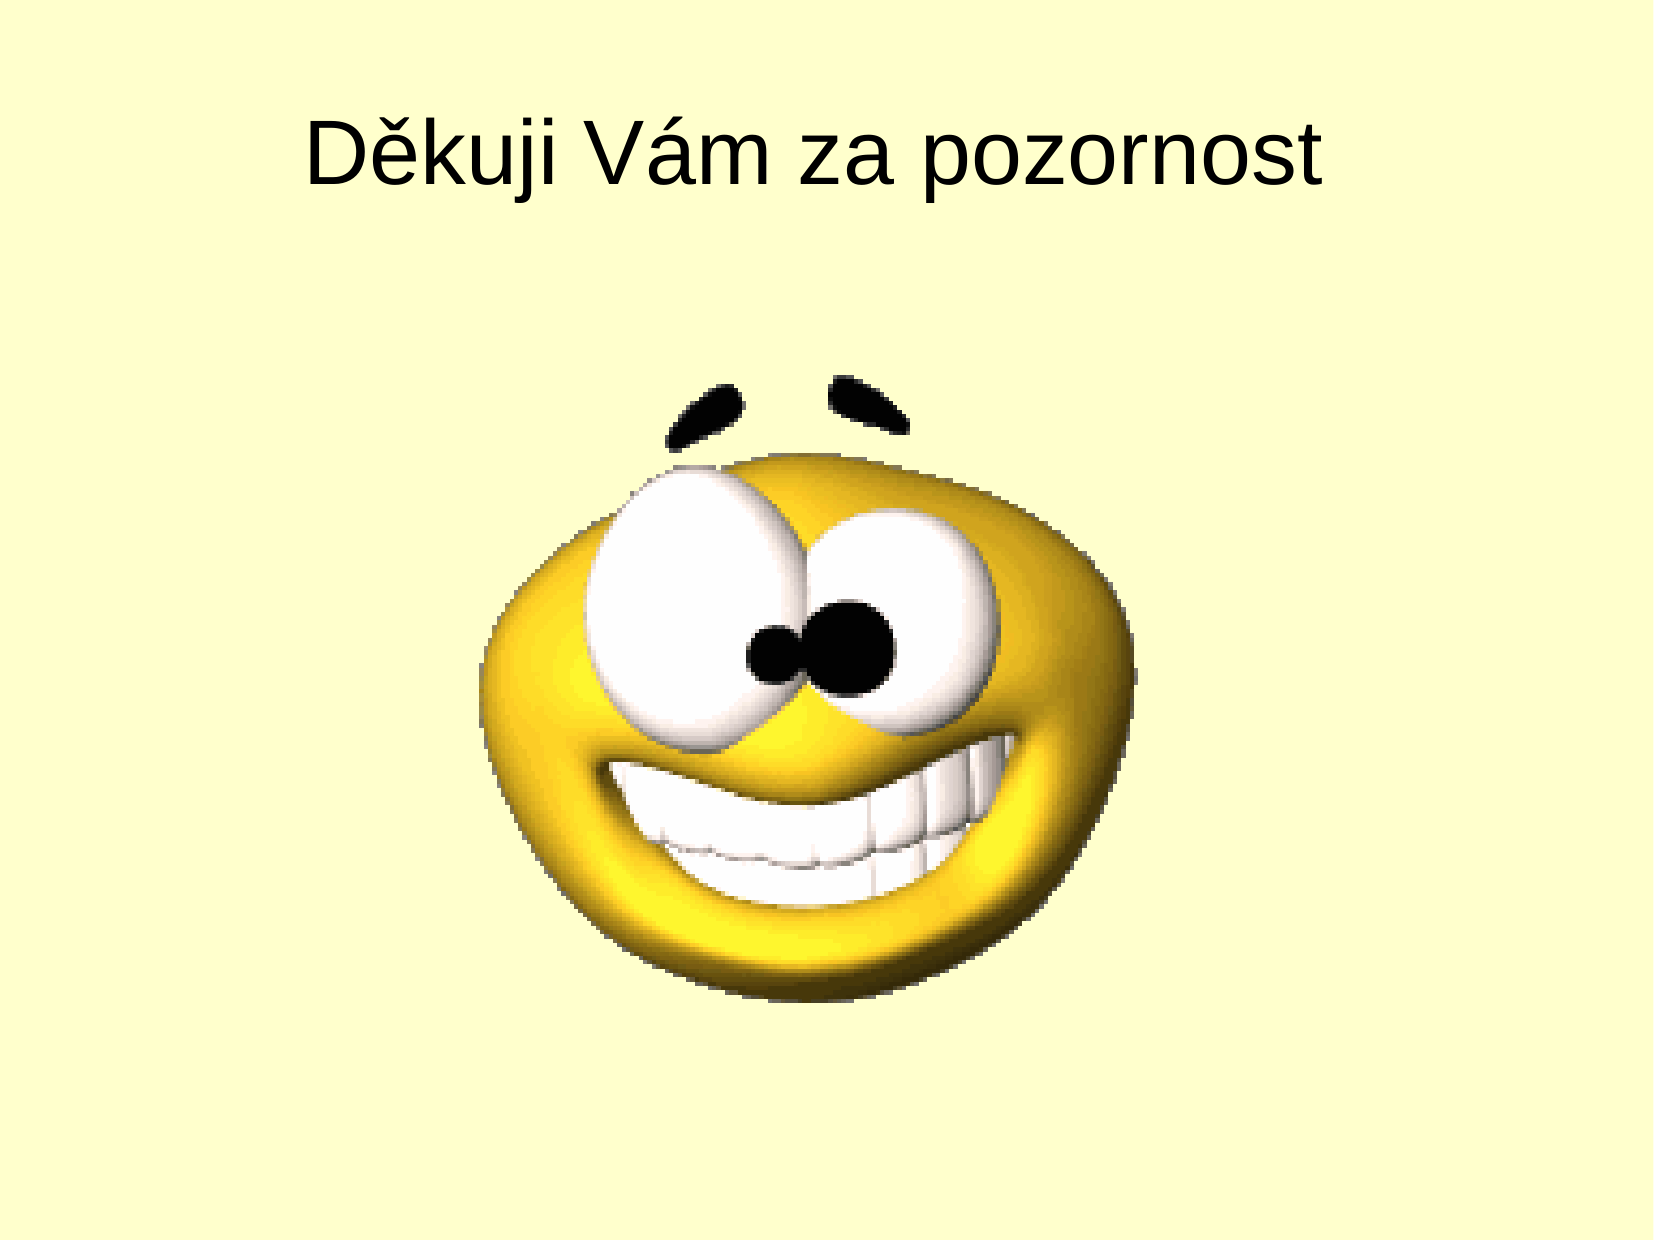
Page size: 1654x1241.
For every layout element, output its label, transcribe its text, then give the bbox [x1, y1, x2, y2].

title Děkuji Vám za pozornost [82, 49, 1571, 257]
picture [454, 324, 1182, 1051]
